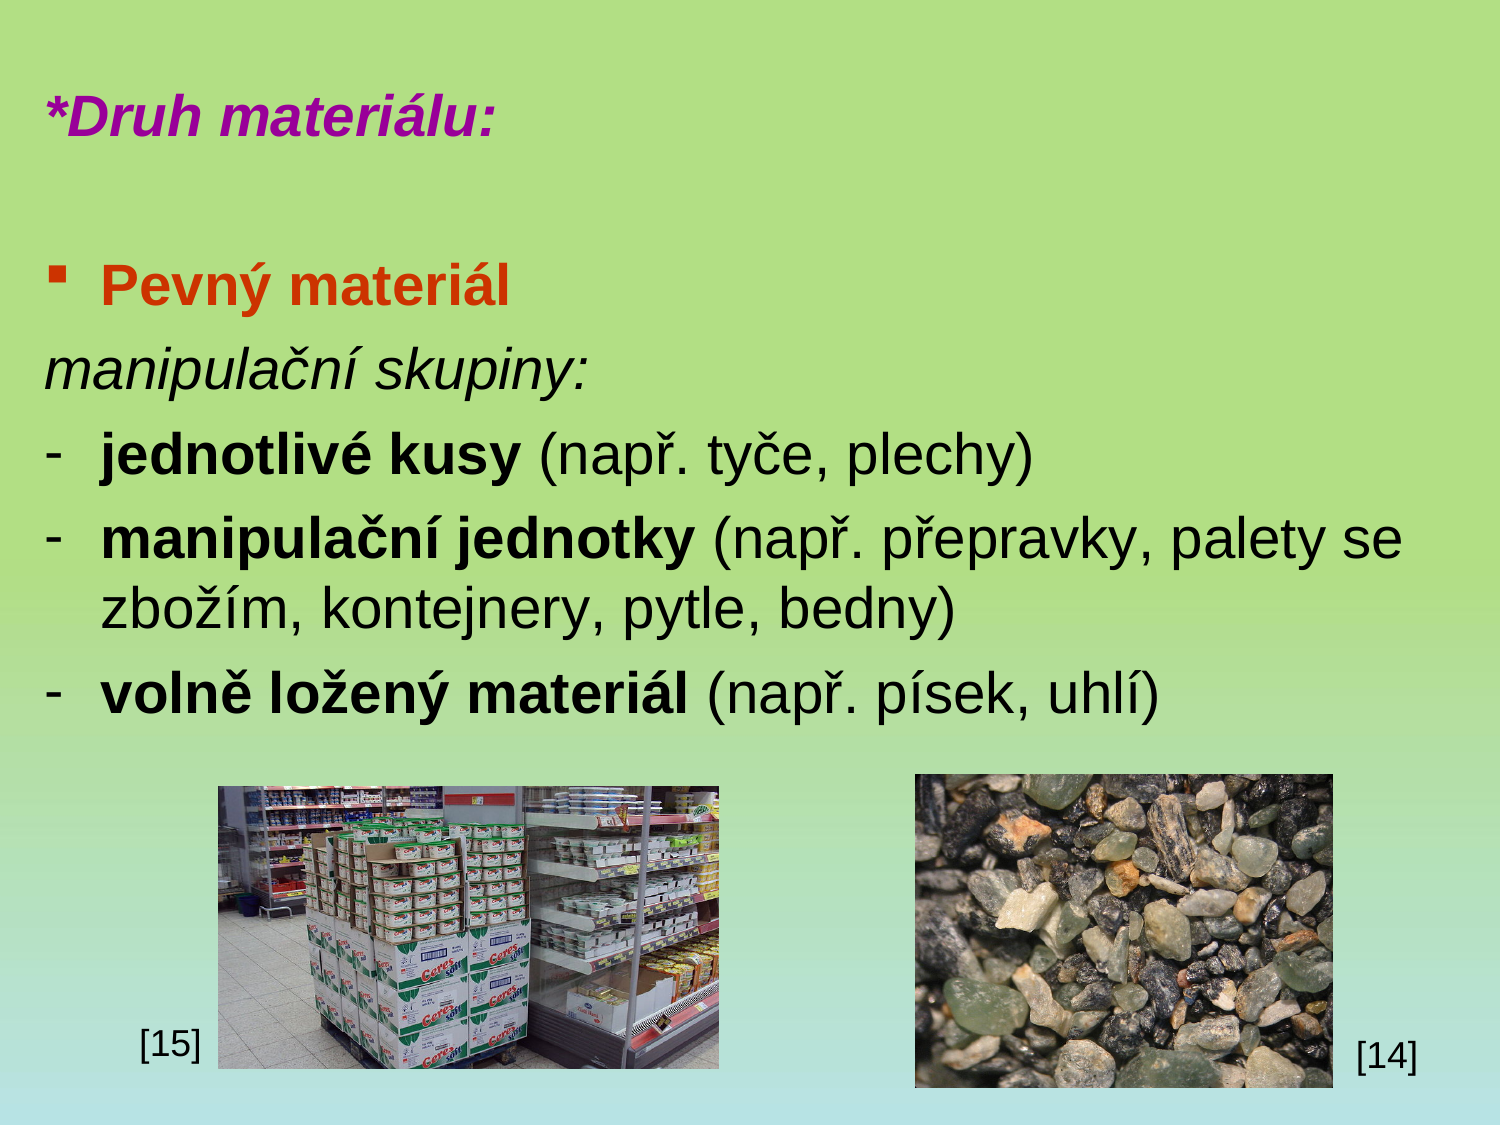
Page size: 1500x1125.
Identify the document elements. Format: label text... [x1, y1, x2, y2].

text_box [15] [124, 1011, 228, 1072]
text_box [14] [1341, 1023, 1444, 1084]
list *Druh materiálu: Pevný materiál manipulační skupiny: jednotlivé kusy (např. tyče, plechy) manipulační jednotky (např. přepravky, palety se zbožím, kontejnery, pytle, bedny) volně ložený materiál (např. písek, uhlí) [29, 30, 1471, 1106]
picture [0, 0, 1500, 1125]
